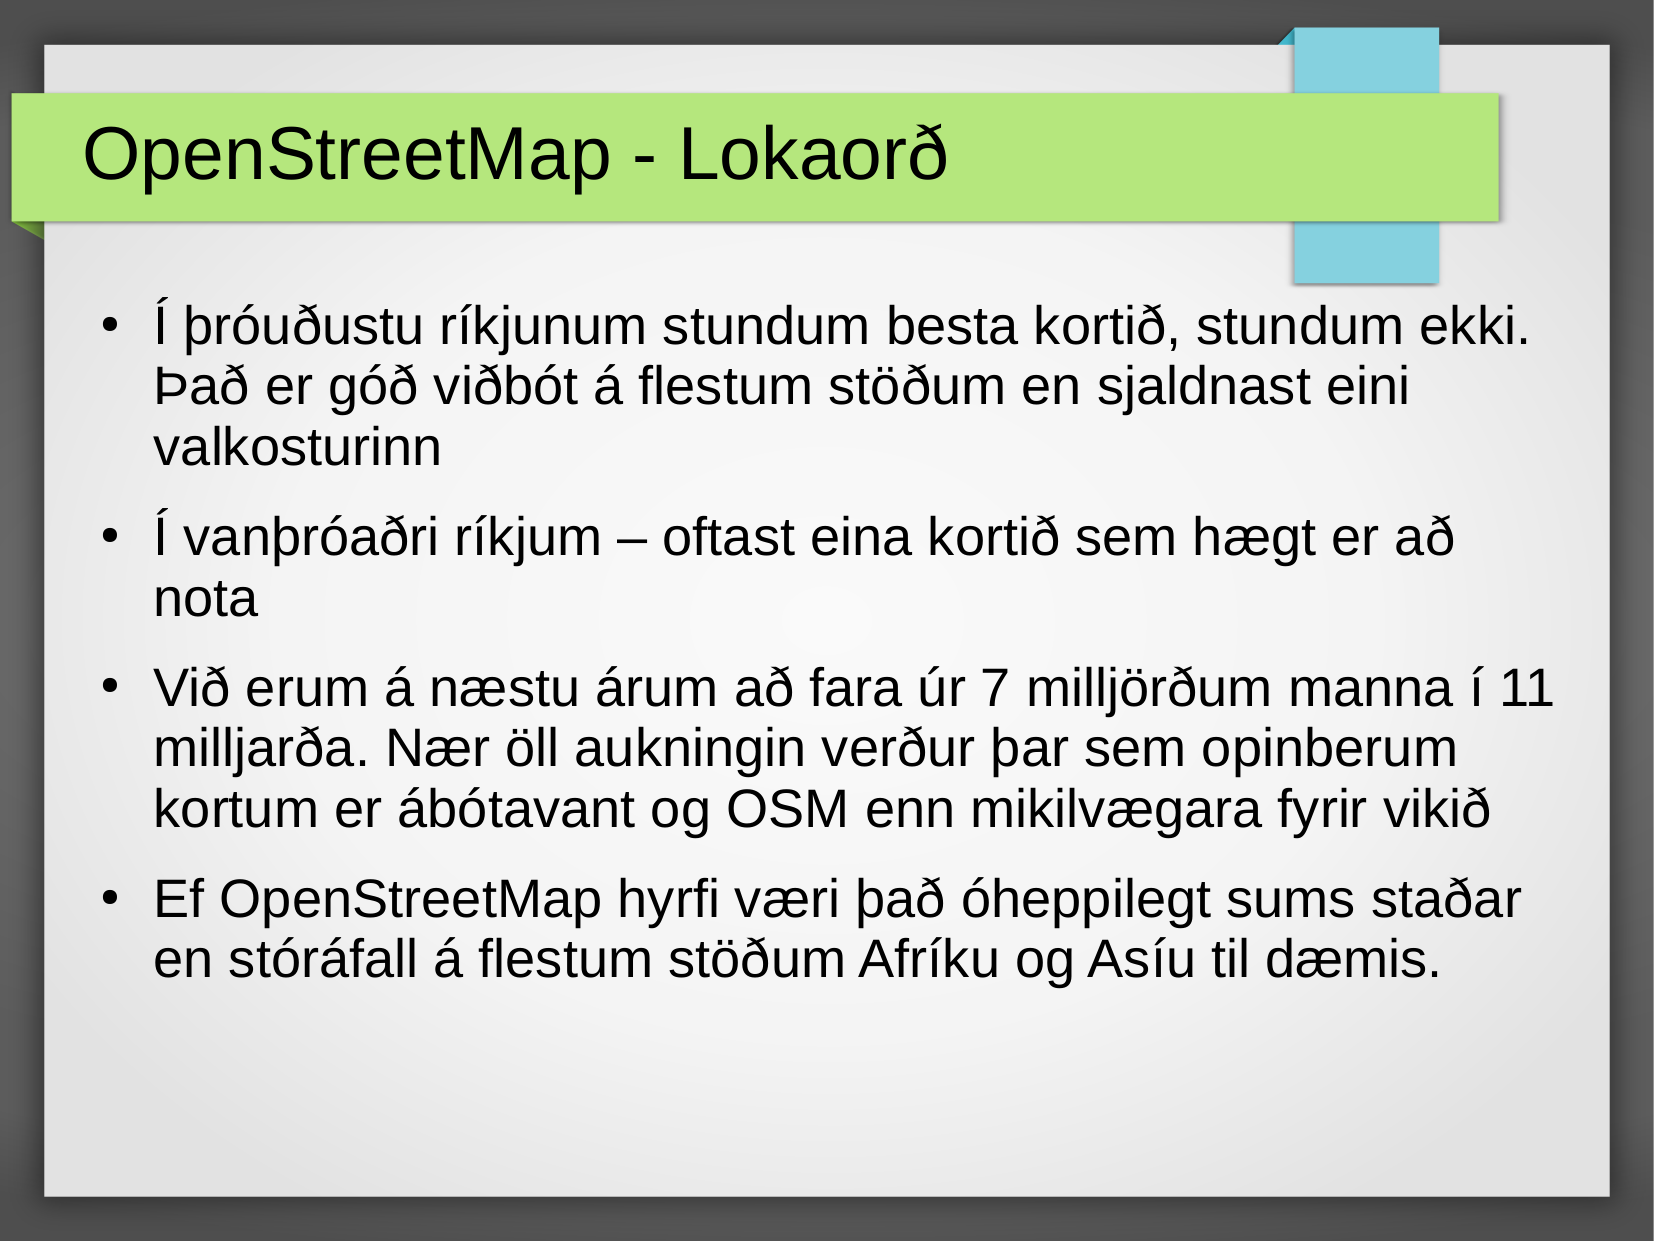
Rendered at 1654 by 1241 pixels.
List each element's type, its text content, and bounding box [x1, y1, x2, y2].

list Í þróuðustu ríkjunum stundum besta kortið, stundum ekki. Það er góð viðbót á flestum stöðum en sjaldnast eini valkosturinn Í vanþróaðri ríkjum – oftast eina kortið sem hægt er að nota Við erum á næstu árum að fara úr 7 milljörðum manna í 11 milljarða. Nær öll aukningin verður þar sem opinberum kortum er ábótavant og OSM enn mikilvægara fyrir vikið Ef OpenStreetMap hyrfi væri það óheppilegt sums staðar en stóráfall á flestum stöðum Afríku og Asíu til dæmis. [82, 295, 1571, 1099]
title OpenStreetMap - Lokaorð [82, 94, 1264, 213]
picture [0, 0, 1654, 1241]
